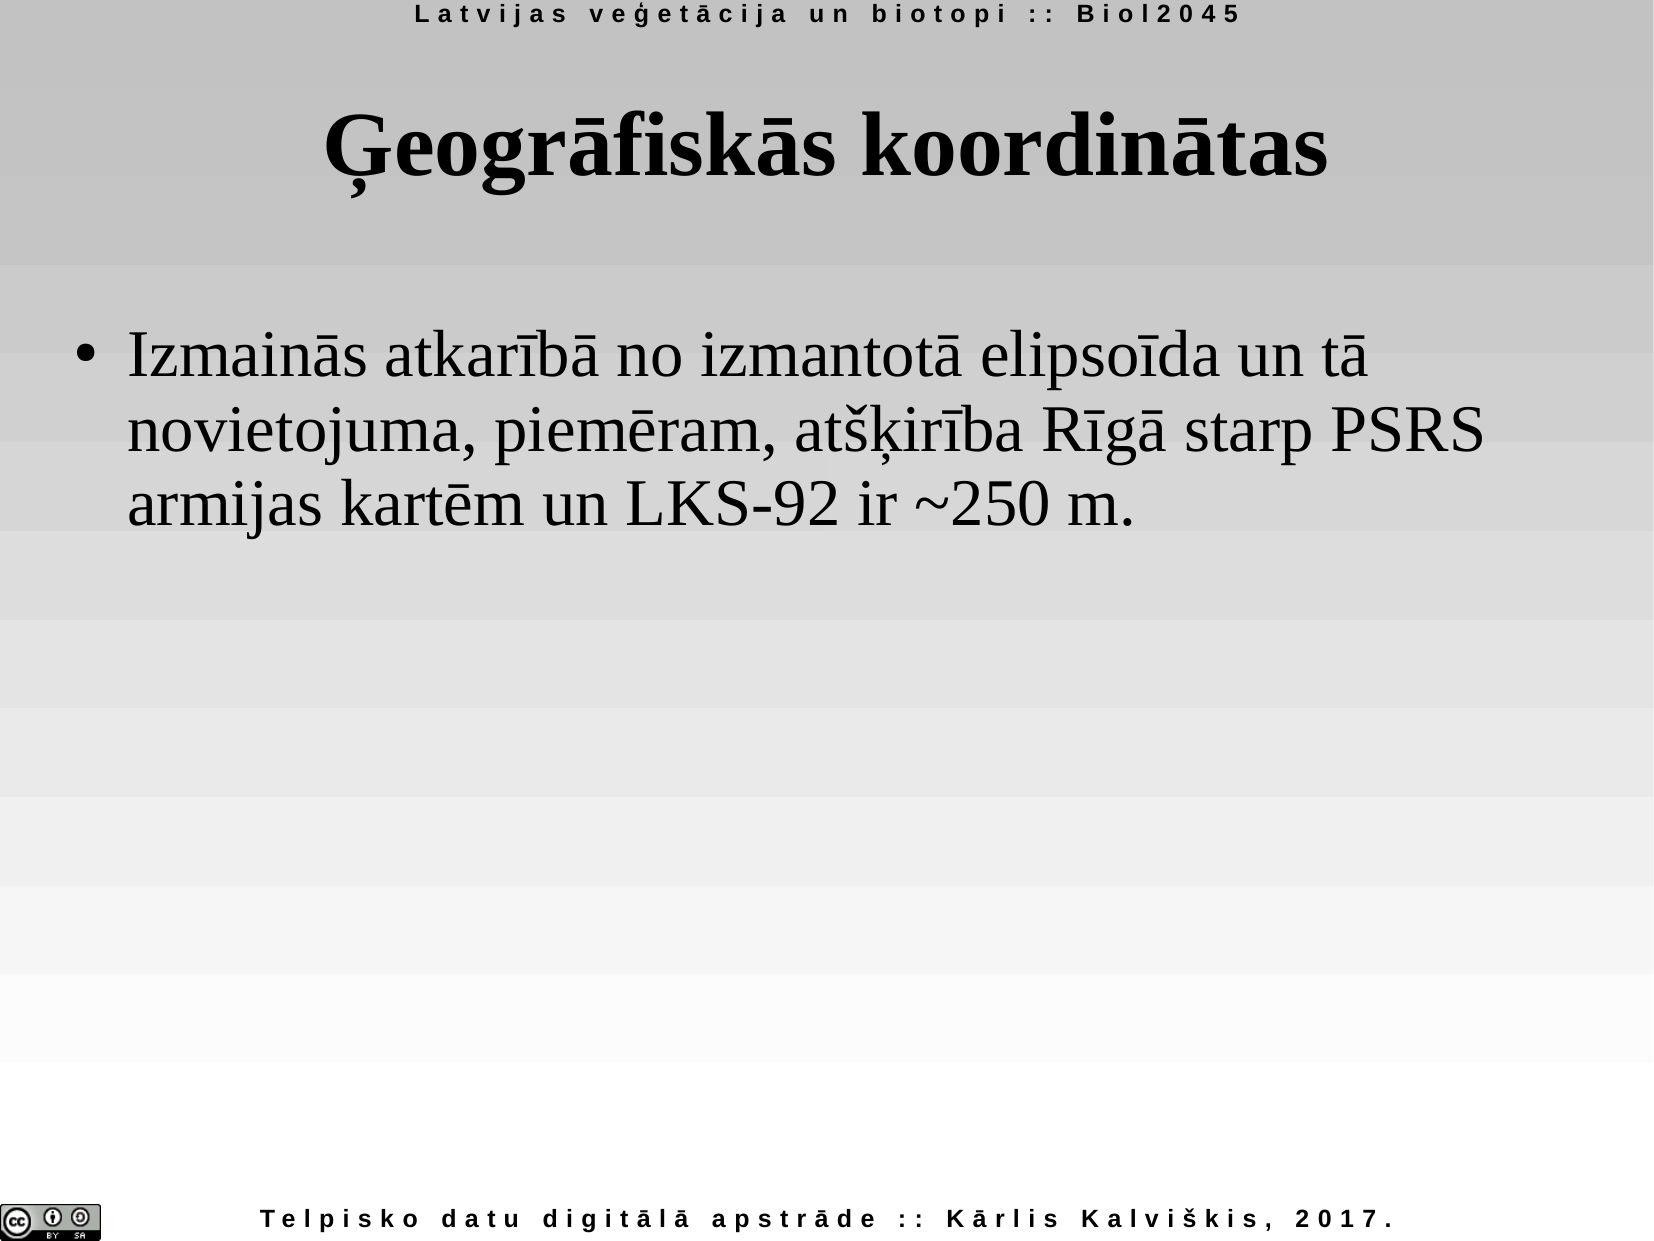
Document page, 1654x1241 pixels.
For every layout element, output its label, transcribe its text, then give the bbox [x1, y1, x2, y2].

title Ģeogrāfiskās koordinātas [0, 1, 1654, 287]
picture [0, 287, 1654, 1241]
list Izmainās atkarībā no izmantotā elipsoīda un tā novietojuma, piemēram, atšķirība Rīgā starp PSRS armijas kartēm un LKS-92 ir ~250 m. [56, 317, 1600, 1175]
